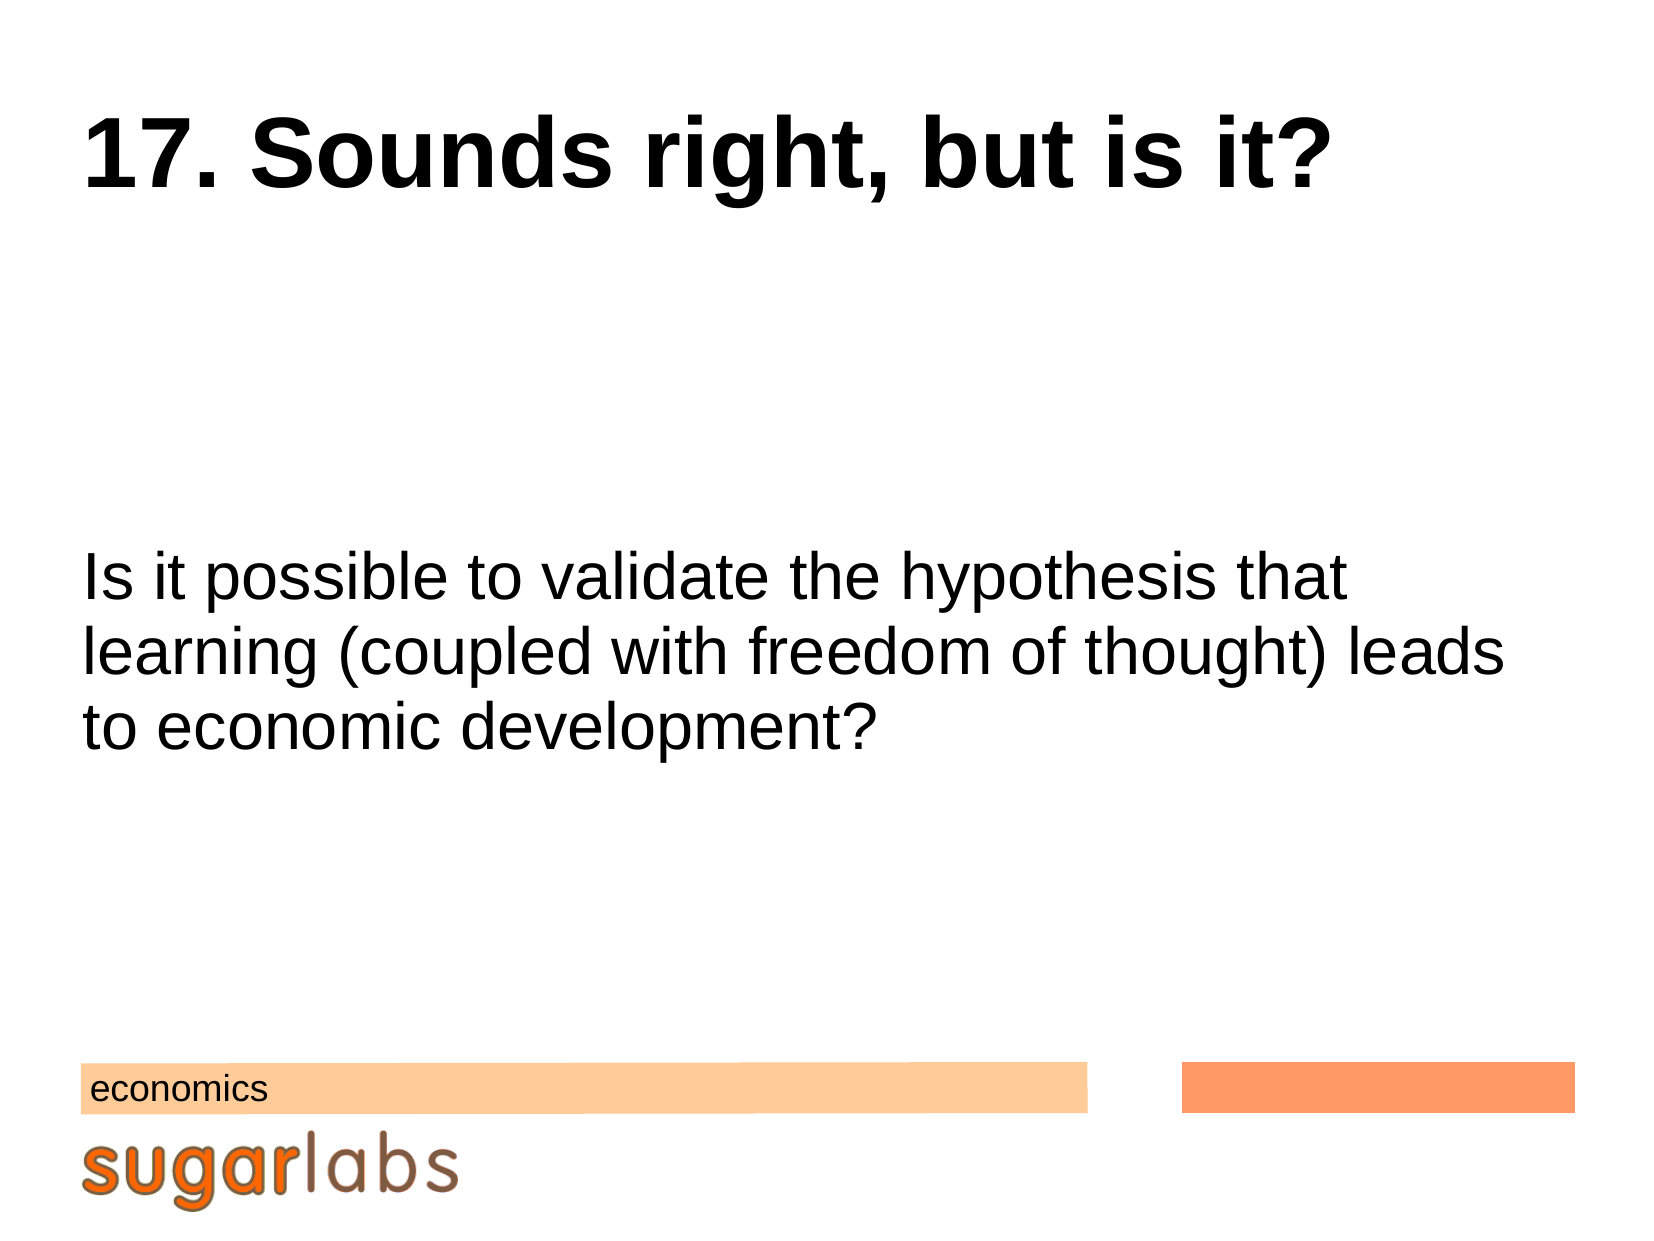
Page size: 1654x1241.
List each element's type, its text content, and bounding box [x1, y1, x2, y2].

subtitle Is it possible to validate the hypothesis that learning (coupled with freedom of thought) leads to economic development? [82, 290, 1571, 1013]
title 17. Sounds right, but is it? [82, 49, 1571, 257]
text_box economics [75, 1060, 938, 1122]
picture [82, 1130, 458, 1212]
